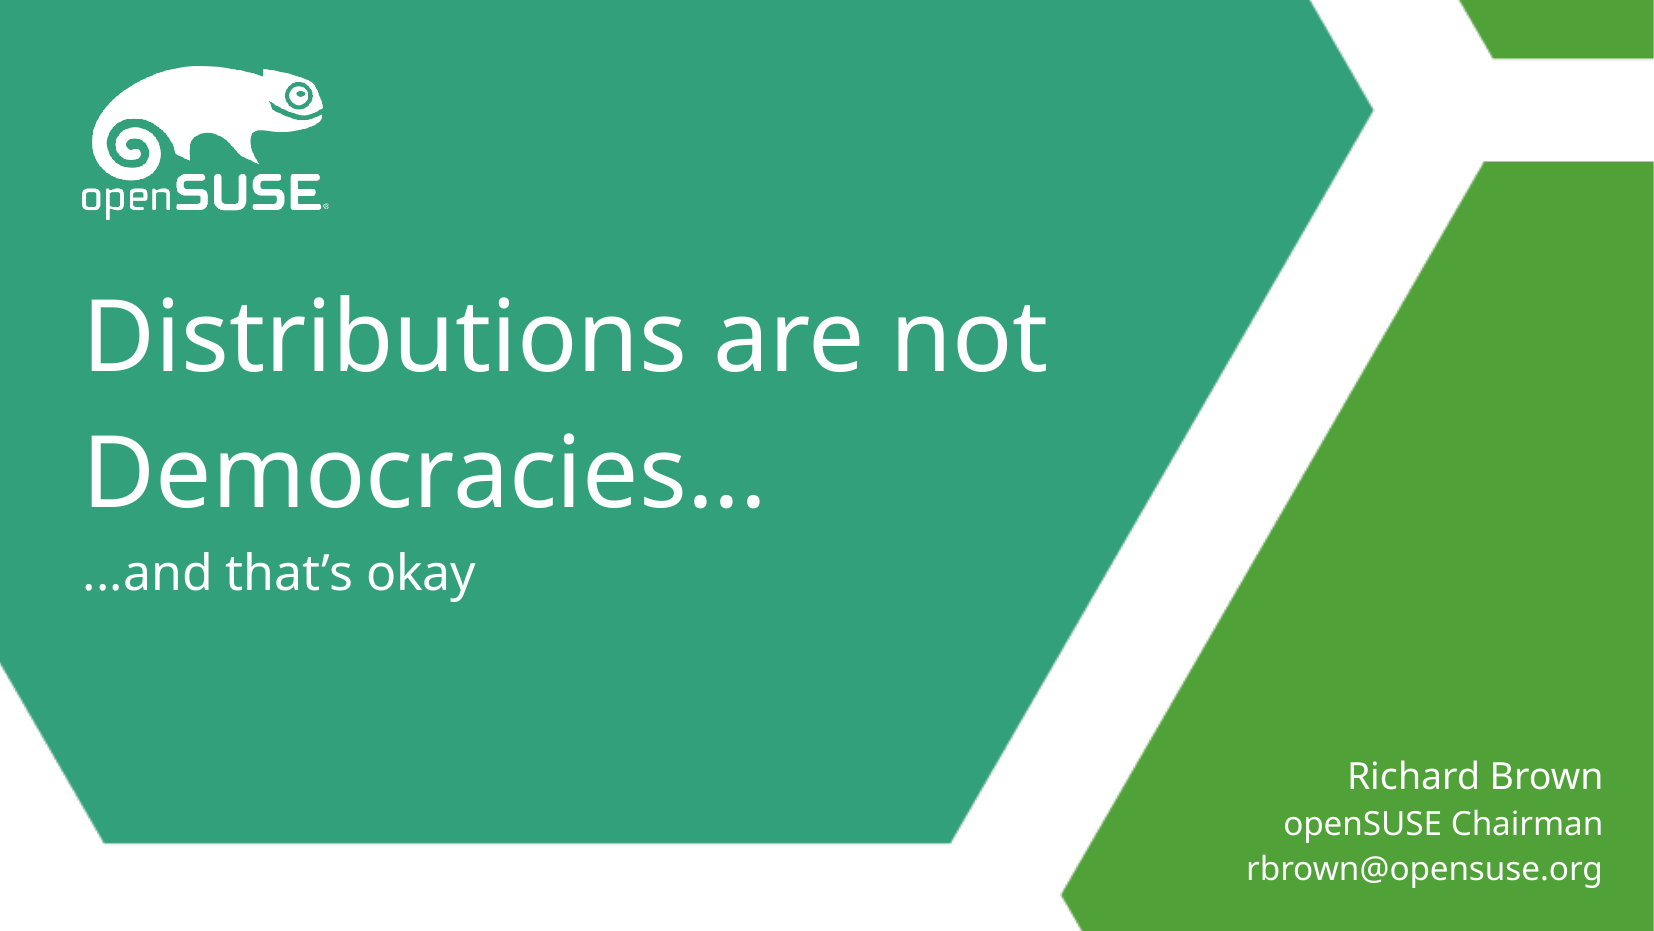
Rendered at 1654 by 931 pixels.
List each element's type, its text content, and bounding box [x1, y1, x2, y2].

picture [0, 0, 1654, 931]
subtitle Richard Brown openSUSE Chairman rbrown@opensuse.org [1177, 686, 1604, 931]
title Distributions are not Democracies... ...and that’s okay [82, 272, 1218, 598]
